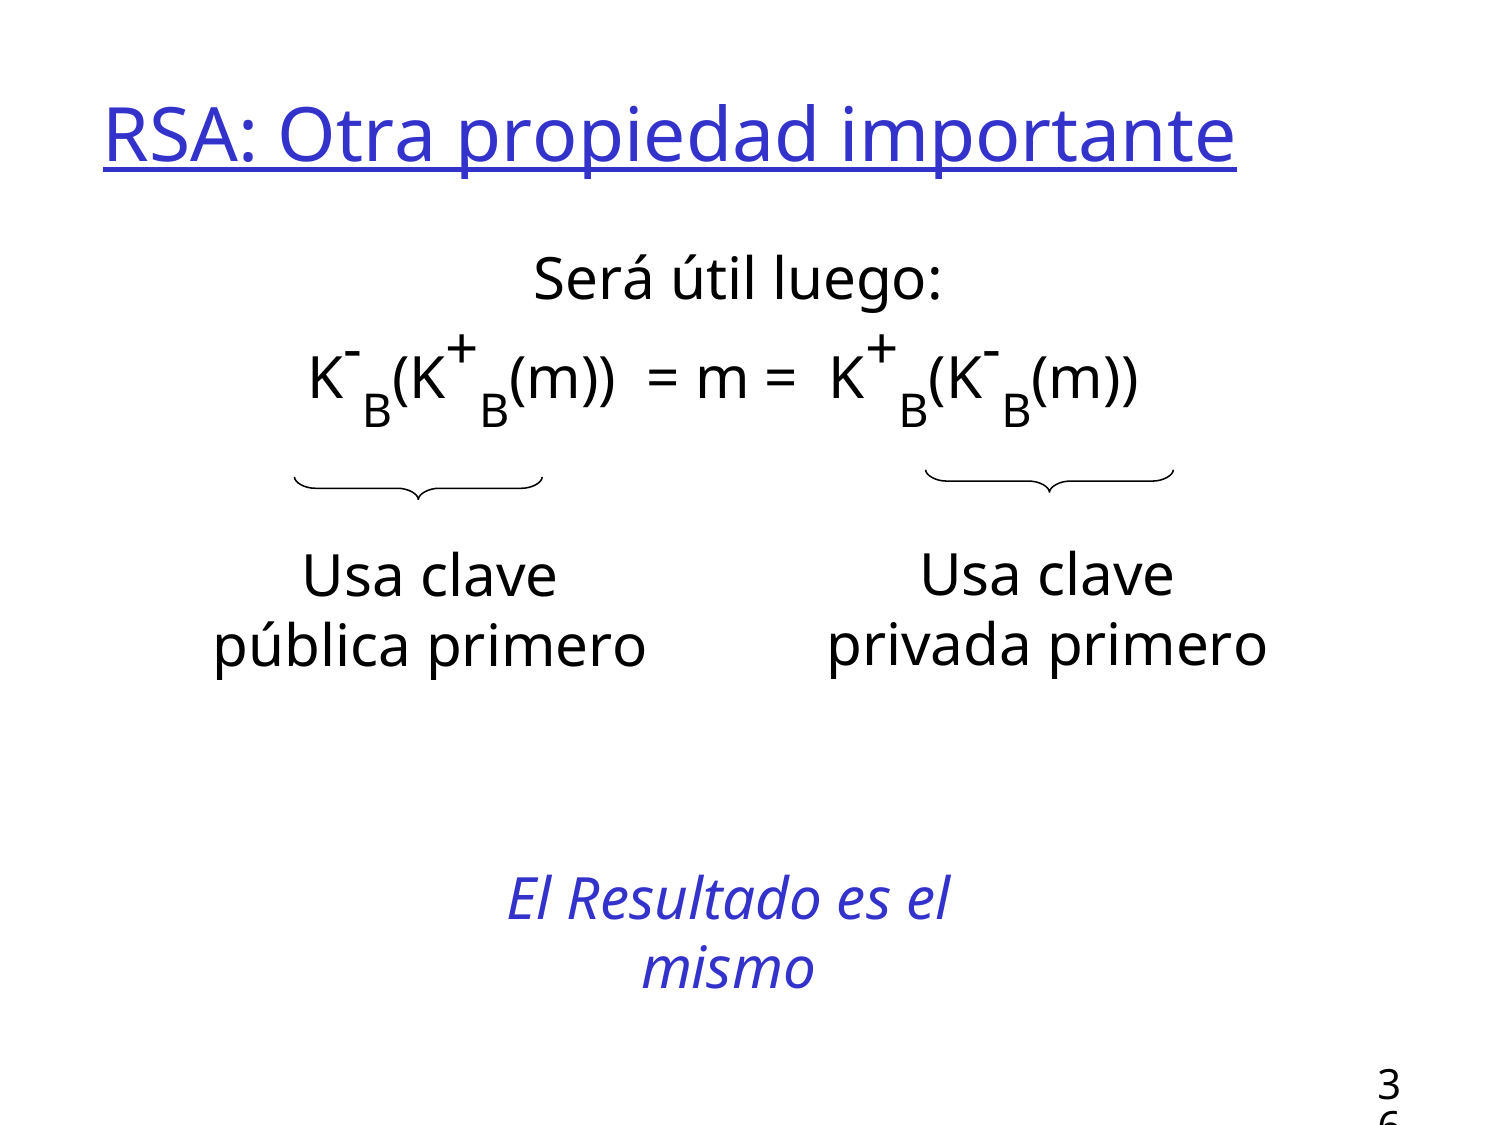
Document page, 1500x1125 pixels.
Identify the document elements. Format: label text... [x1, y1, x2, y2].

title RSA: Otra propiedad importante [87, 37, 1363, 225]
text_box Usa clave pública primero [190, 530, 670, 687]
text_box Usa clave privada primero [808, 529, 1287, 685]
text_box El Resultado es el mismo [444, 853, 1014, 1009]
text_box Será útil luego: K-B(K+B(m)) = m = K+B(K-B(m)) [292, 233, 1184, 445]
